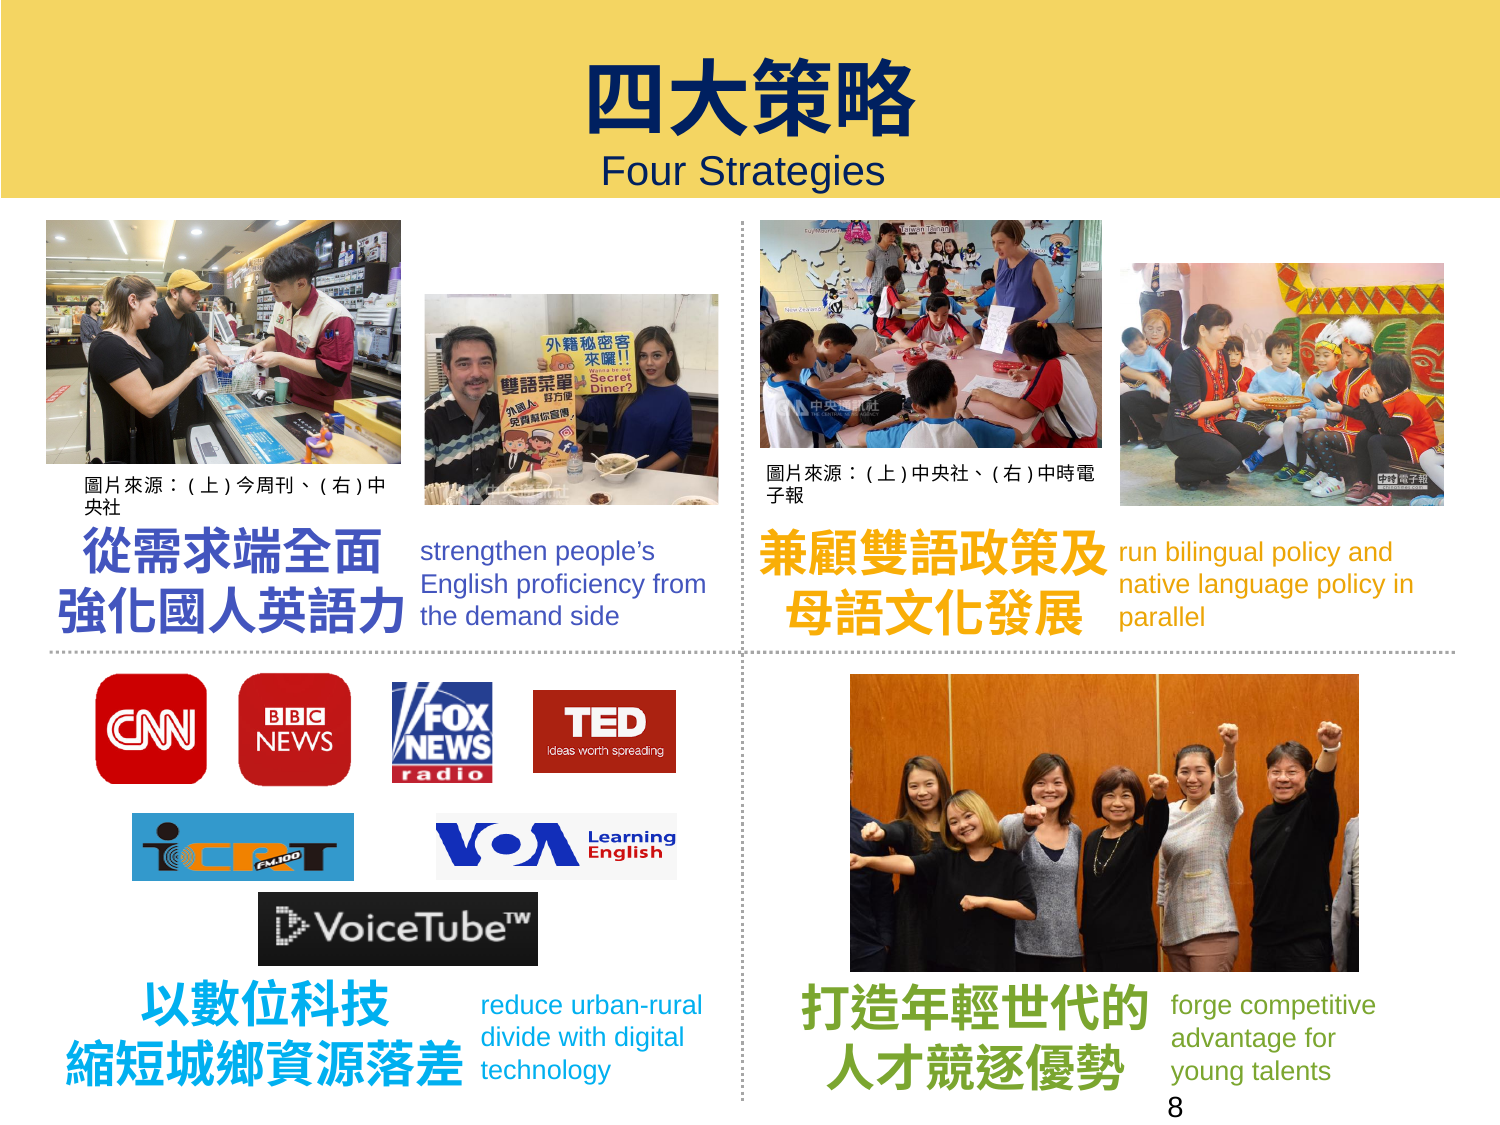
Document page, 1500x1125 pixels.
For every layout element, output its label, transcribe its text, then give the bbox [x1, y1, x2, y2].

picture [132, 813, 354, 881]
text_box 以數位科技 縮短城鄉資源落差 [47, 965, 484, 1100]
text_box 從需求端全面 強化國人英語力 [35, 512, 431, 647]
picture [850, 674, 1359, 972]
picture [392, 682, 493, 783]
picture [436, 813, 679, 880]
text_box run bilingual policy and native language policy in parallel [1103, 527, 1440, 640]
text_box [1, 0, 1500, 198]
text_box forge competitive advantage for young talents [1156, 980, 1417, 1093]
picture [760, 220, 1102, 448]
picture [234, 671, 355, 789]
picture [533, 690, 676, 773]
text_box 圖片來源：(上)中央社、(右)中時電子報 [751, 453, 1110, 492]
picture [46, 220, 401, 465]
text_box reduce urban-rural divide with digital technology [466, 980, 744, 1092]
text_box 四大策略 [464, 50, 1037, 131]
text_box 圖片來源：(上)今周刊、(右)中央社 [69, 466, 402, 504]
text_box 打造年輕世代的 人才競逐優勢 [784, 969, 1167, 1104]
text_box Four Strategies [12, 131, 1475, 202]
picture [424, 294, 719, 505]
picture [94, 673, 207, 784]
picture [1120, 263, 1444, 507]
text_box 兼顧雙語政策及 母語文化發展 [742, 513, 1126, 649]
picture [258, 892, 538, 967]
text_box strengthen people’s English proficiency from the demand side [405, 526, 760, 639]
